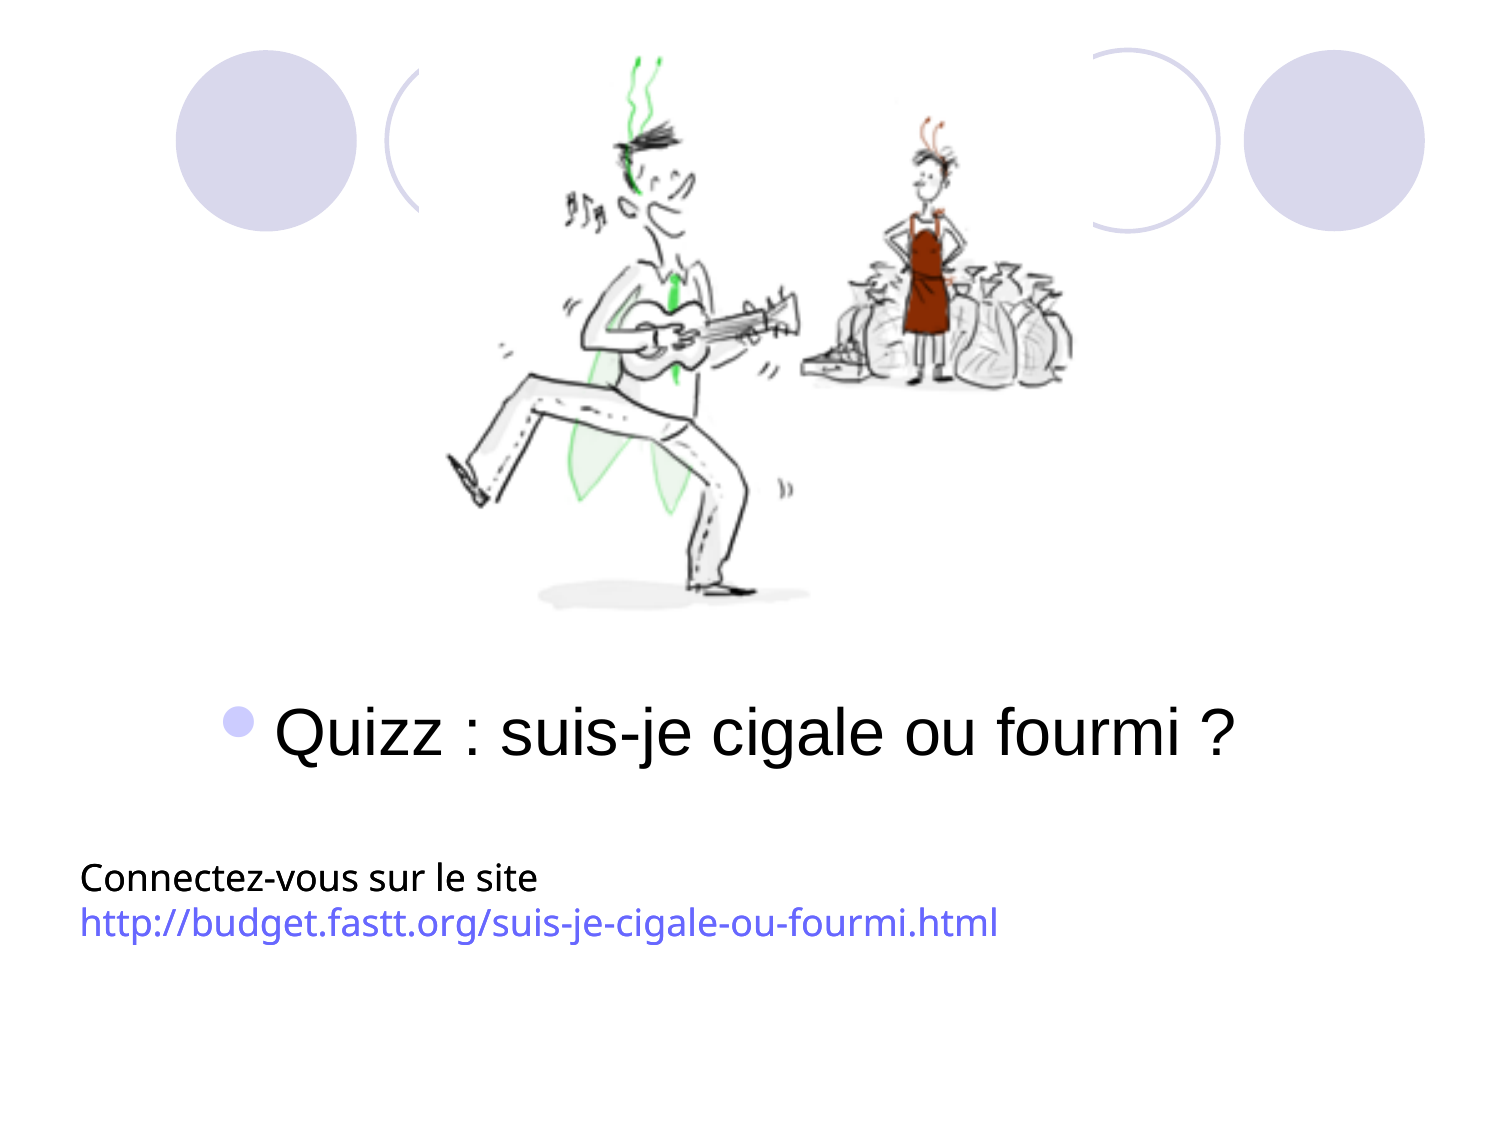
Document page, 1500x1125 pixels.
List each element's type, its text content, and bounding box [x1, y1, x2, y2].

text_box Connectez-vous sur le site http://budget.fastt.org/suis-je-cigale-ou-fourmi.html [64, 846, 1424, 1026]
list Quizz : suis-je cigale ou fourmi ? [53, 680, 1404, 799]
picture [419, 42, 1093, 629]
